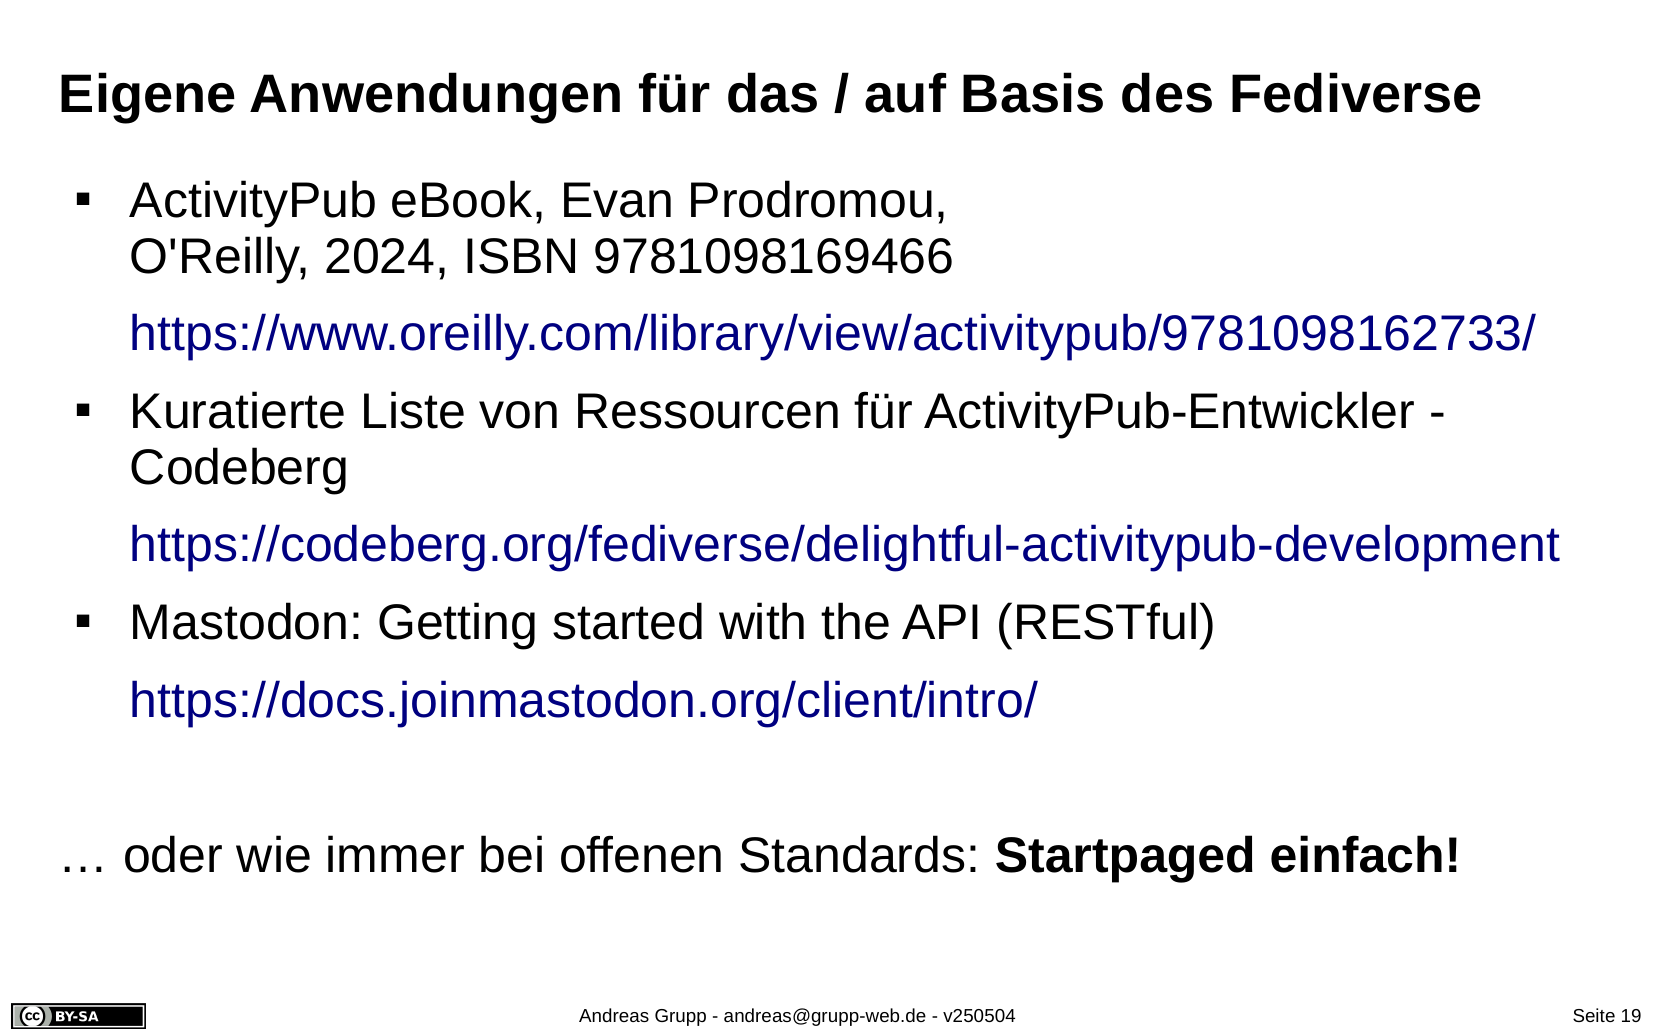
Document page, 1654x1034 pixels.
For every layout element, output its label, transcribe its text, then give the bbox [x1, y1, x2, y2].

title Eigene Anwendungen für das / auf Basis des Fediverse [59, 24, 1625, 165]
list ActivityPub eBook, Evan Prodromou, O'Reilly, 2024, ISBN 9781098169466 https://www.oreilly.com/library/view/activitypub/9781098162733/ Kuratierte Liste von Ressourcen für ActivityPub-Entwickler - Codeberg https://codeberg.org/fediverse/delightful-activitypub-development Mastodon: Getting started with the API (RESTful) https://docs.joinmastodon.org/client/intro/ … oder wie immer bei offenen Standards: Startpaged einfach! [59, 172, 1595, 952]
picture [11, 1003, 146, 1029]
